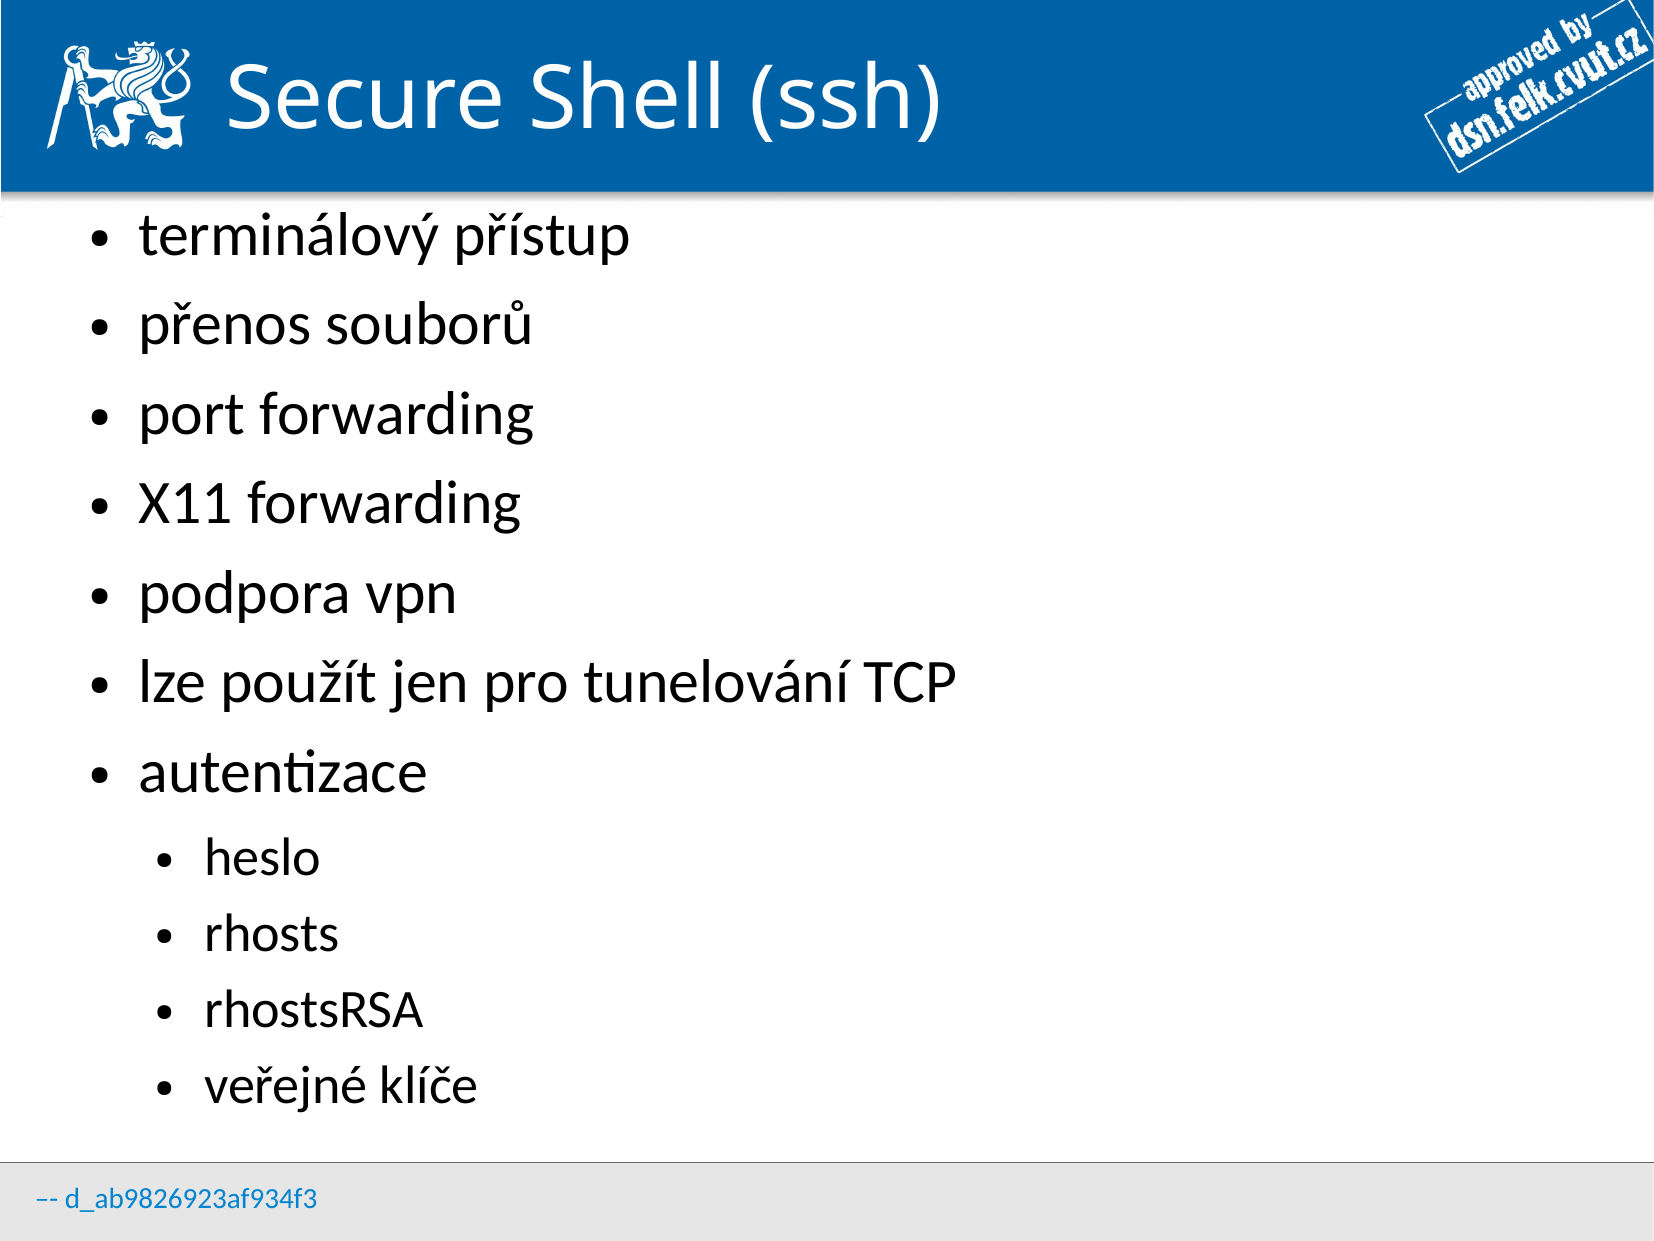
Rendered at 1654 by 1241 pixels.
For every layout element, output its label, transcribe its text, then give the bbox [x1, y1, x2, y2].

title Secure Shell (ssh) [225, 0, 1426, 188]
picture [1, 0, 1654, 217]
list terminálový přístup přenos souborů port forwarding X11 forwarding podpora vpn lze použít jen pro tunelování TCP autentizace heslo rhosts rhostsRSA veřejné klíče [72, 208, 1485, 1126]
